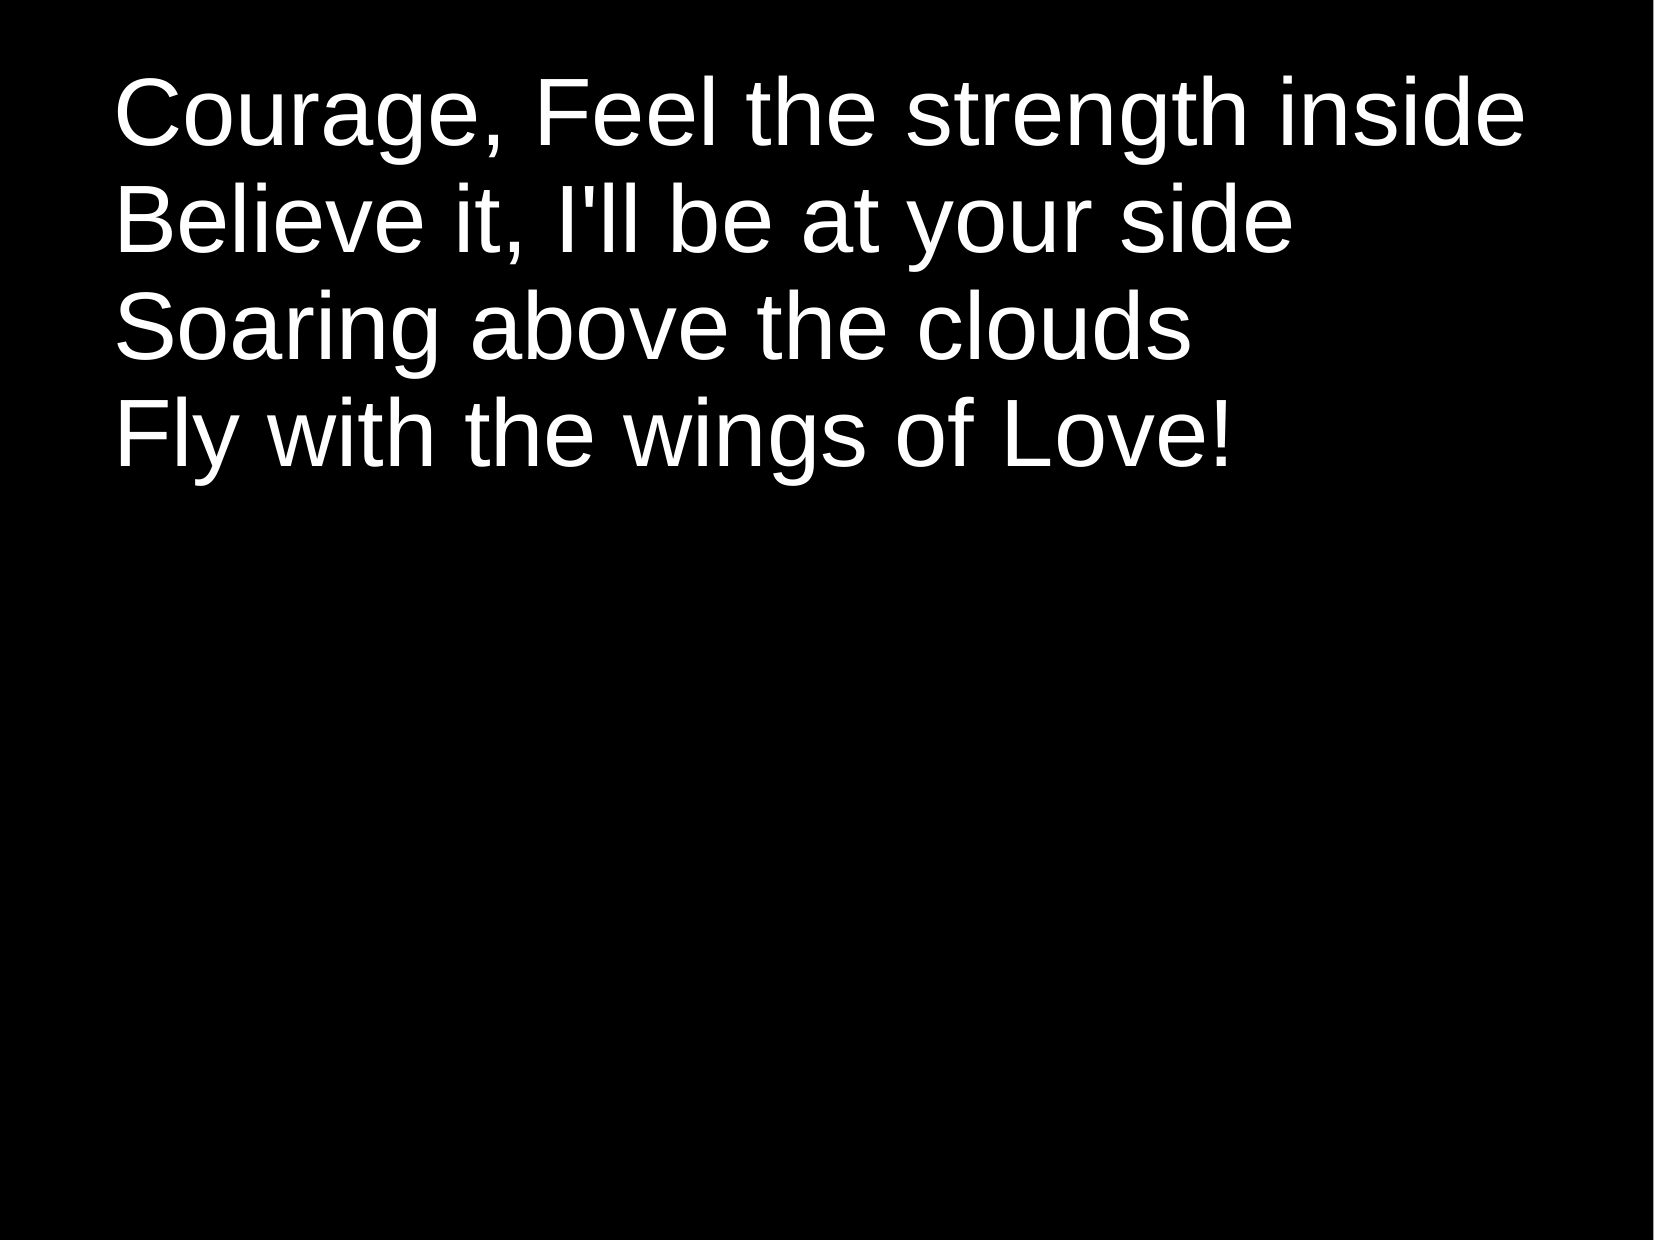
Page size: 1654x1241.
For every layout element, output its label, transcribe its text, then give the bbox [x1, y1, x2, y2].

subtitle Courage, Feel the strength inside Believe it, I'll be at your side Soaring above the clouds Fly with the wings of Love! [76, 59, 1565, 779]
